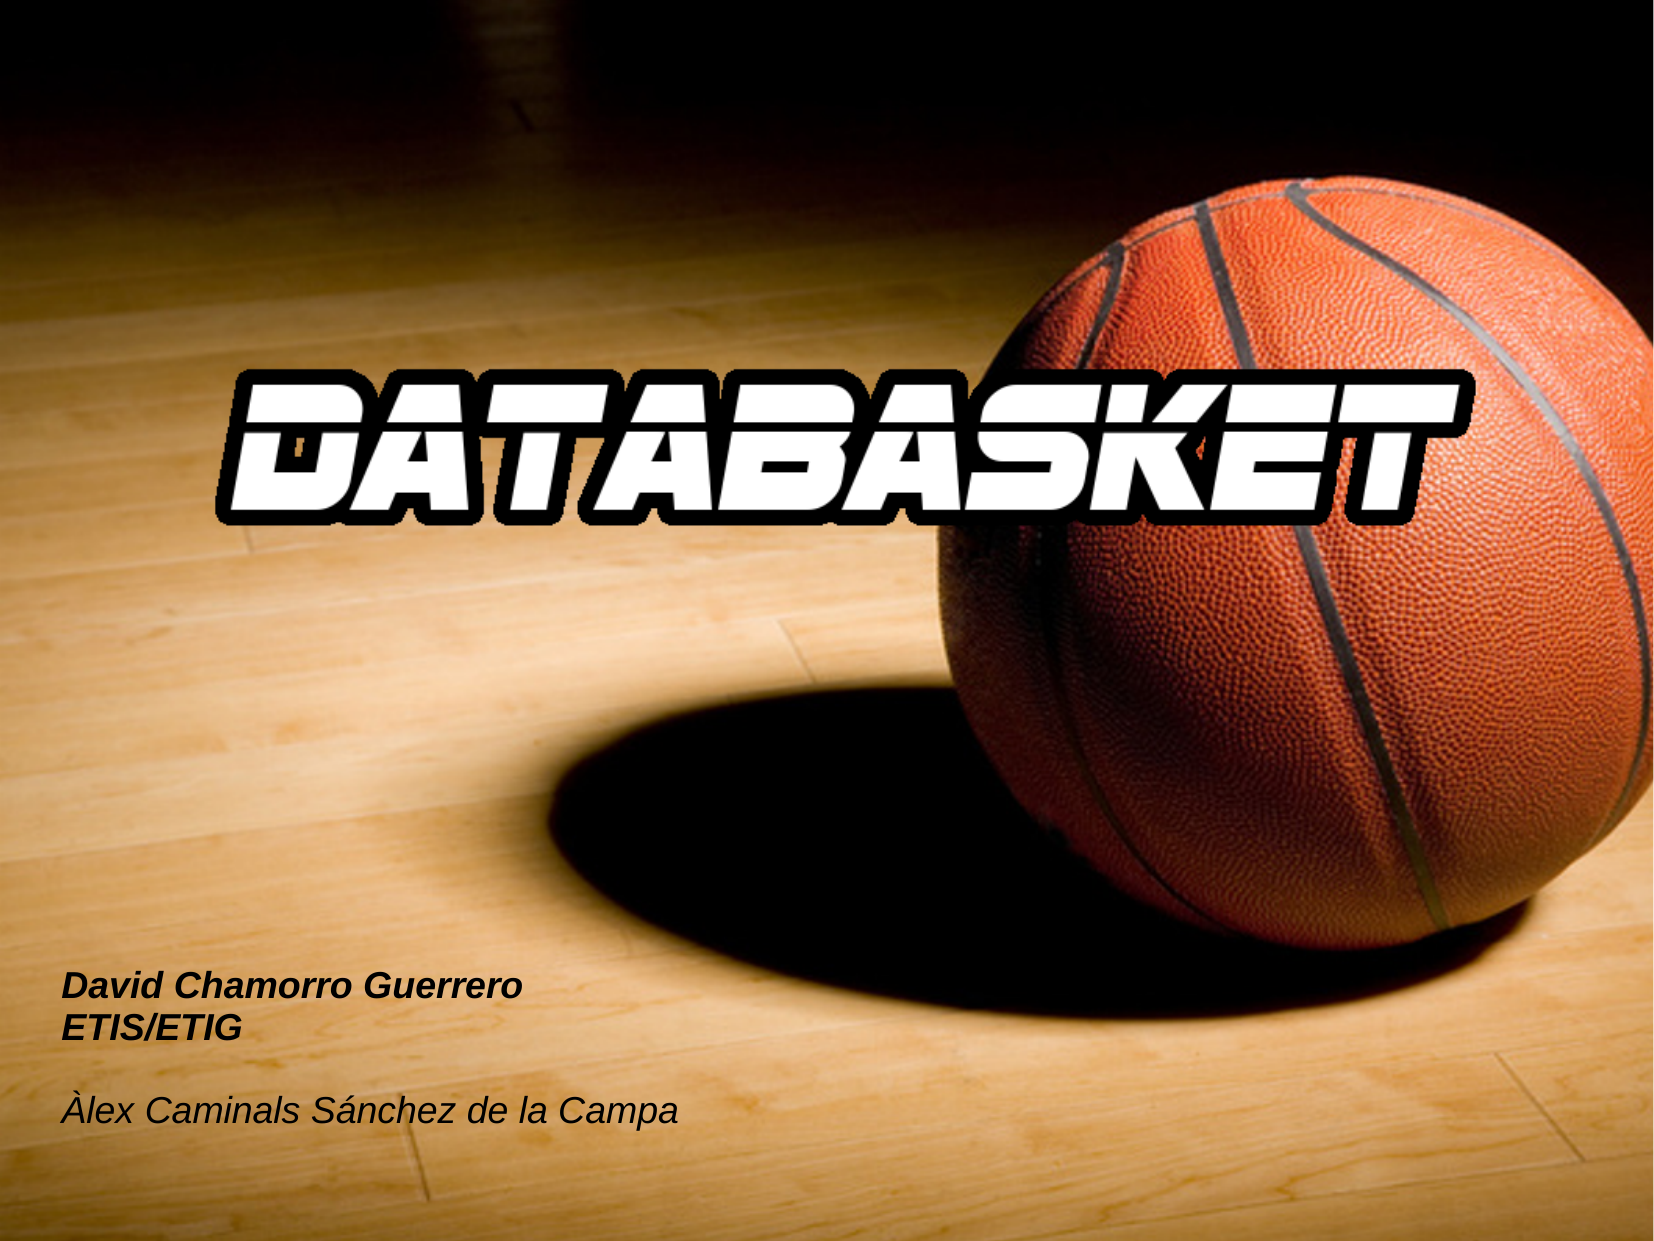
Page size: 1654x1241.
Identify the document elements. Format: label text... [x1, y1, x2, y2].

picture [0, 0, 1654, 1241]
text_box David Chamorro Guerrero ETIS/ETIG Àlex Caminals Sánchez de la Campa [46, 956, 709, 1147]
